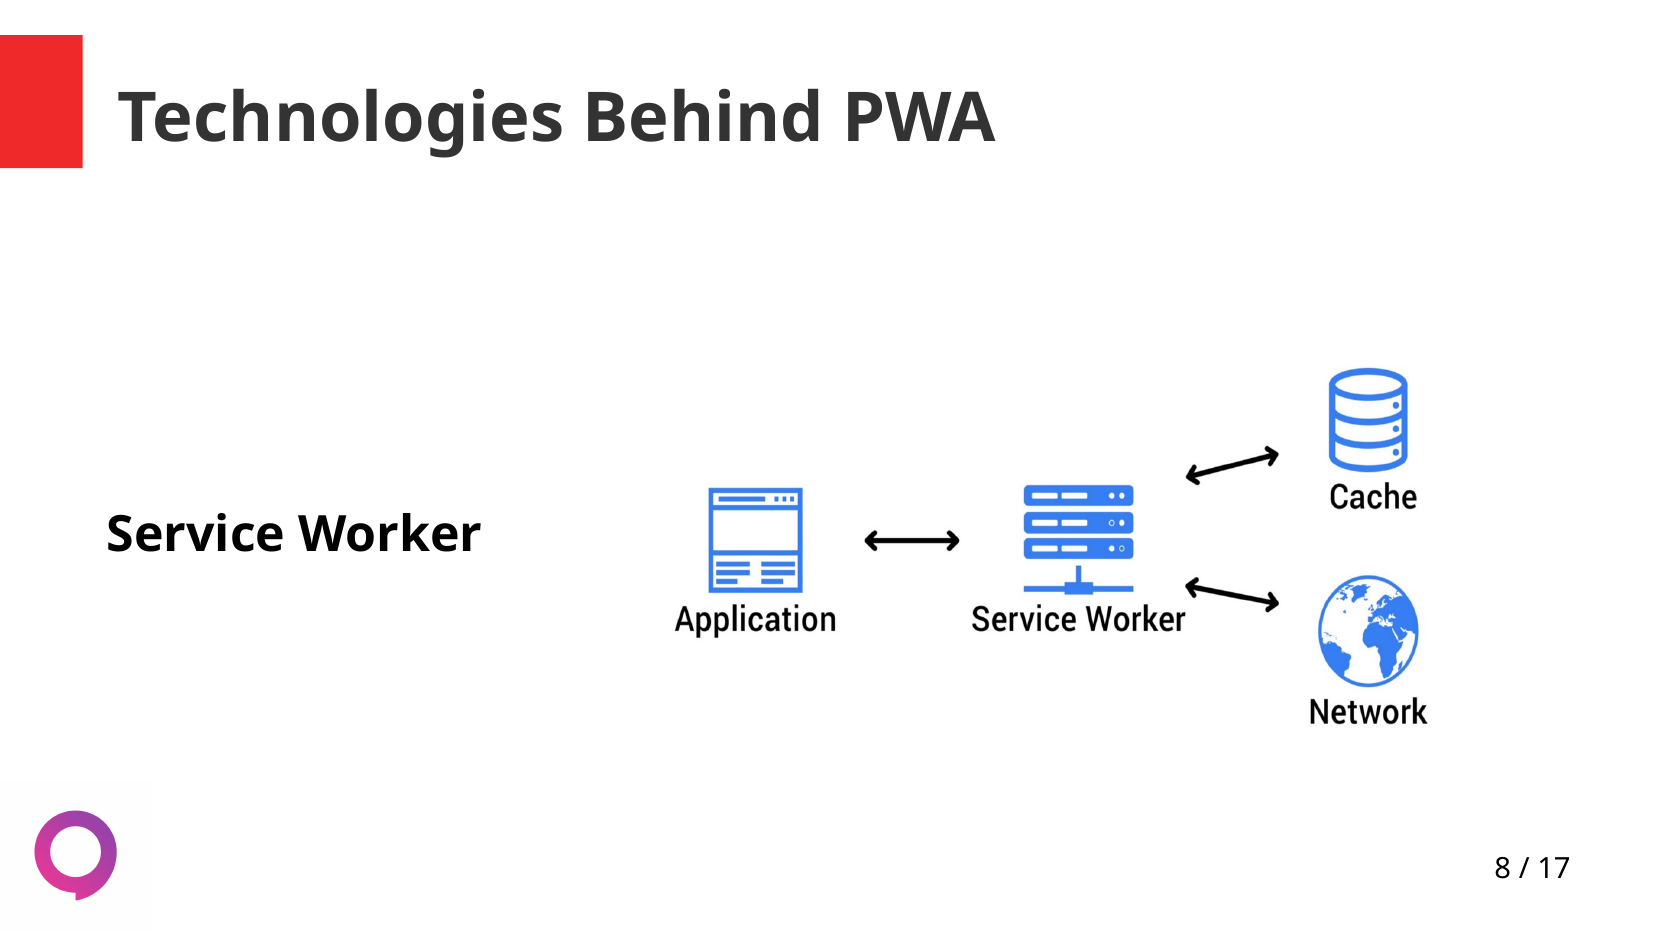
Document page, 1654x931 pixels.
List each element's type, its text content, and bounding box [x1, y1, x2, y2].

title Technologies Behind PWA [117, 36, 1571, 193]
picture [0, 780, 151, 931]
text_box Service Worker [91, 490, 526, 631]
picture [594, 261, 1540, 803]
